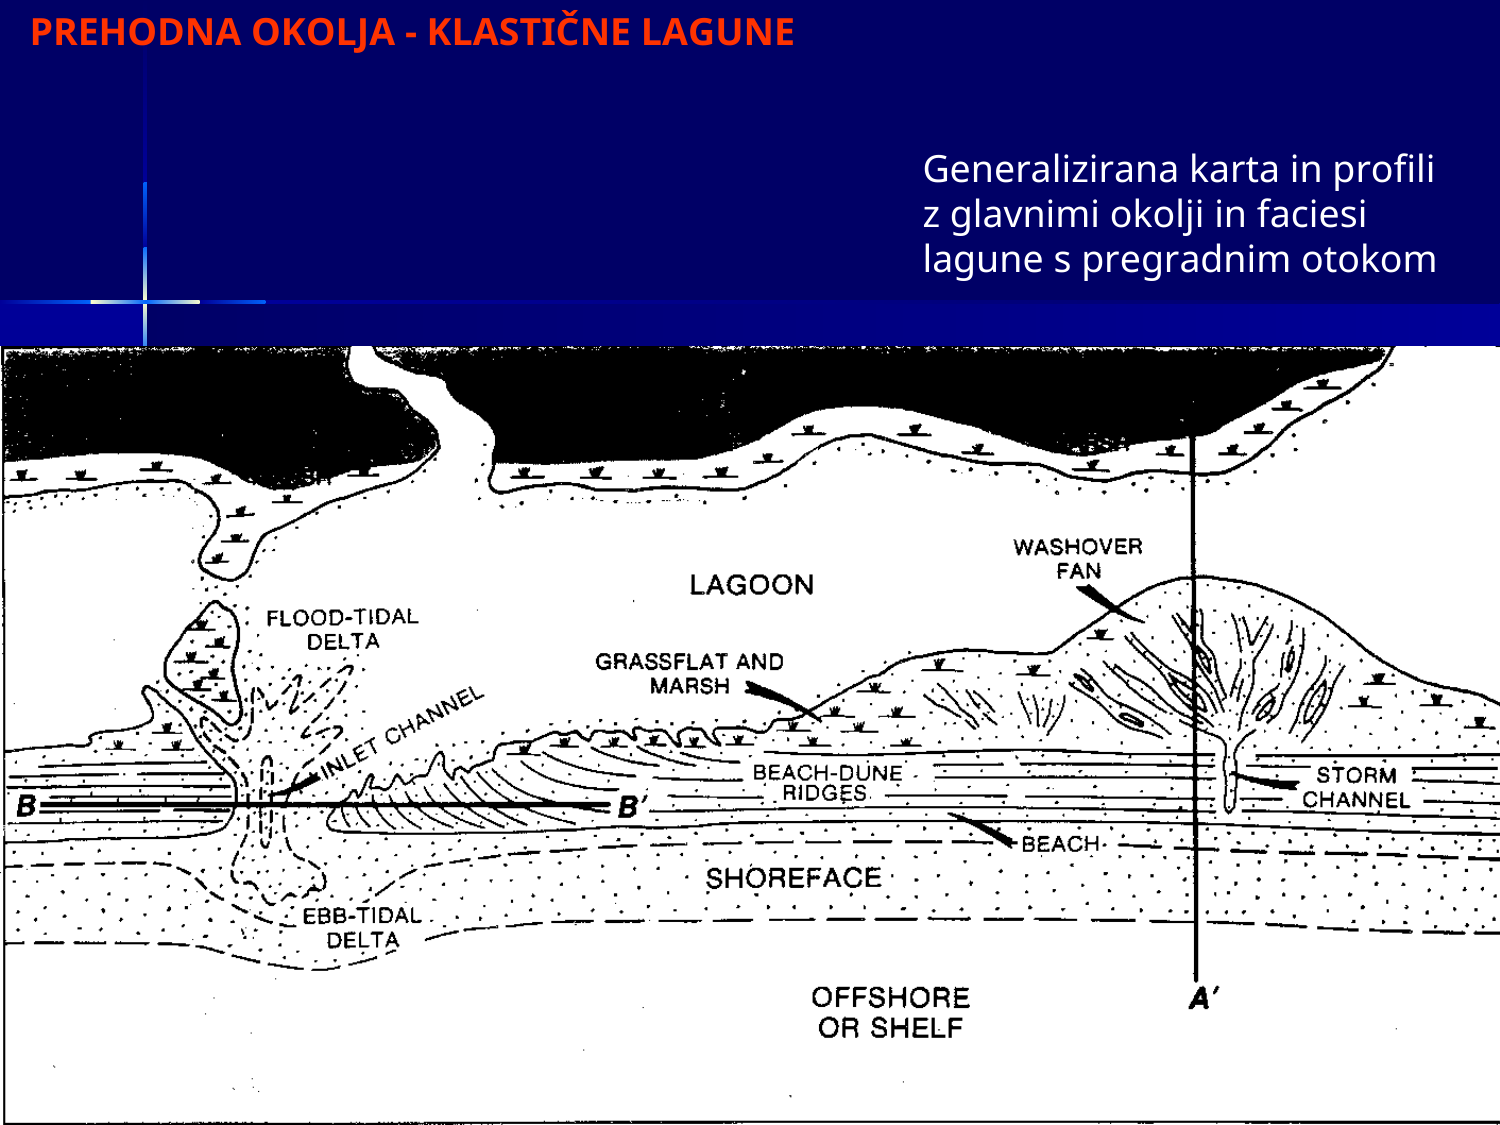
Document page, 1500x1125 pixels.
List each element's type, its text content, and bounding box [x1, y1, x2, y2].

chart [0, 346, 1500, 1125]
text_box PREHODNA OKOLJA - KLASTIČNE LAGUNE [14, 0, 811, 61]
text_box Generalizirana karta in profili z glavnimi okolji in faciesi lagune s pregradnim otokom [907, 137, 1454, 288]
